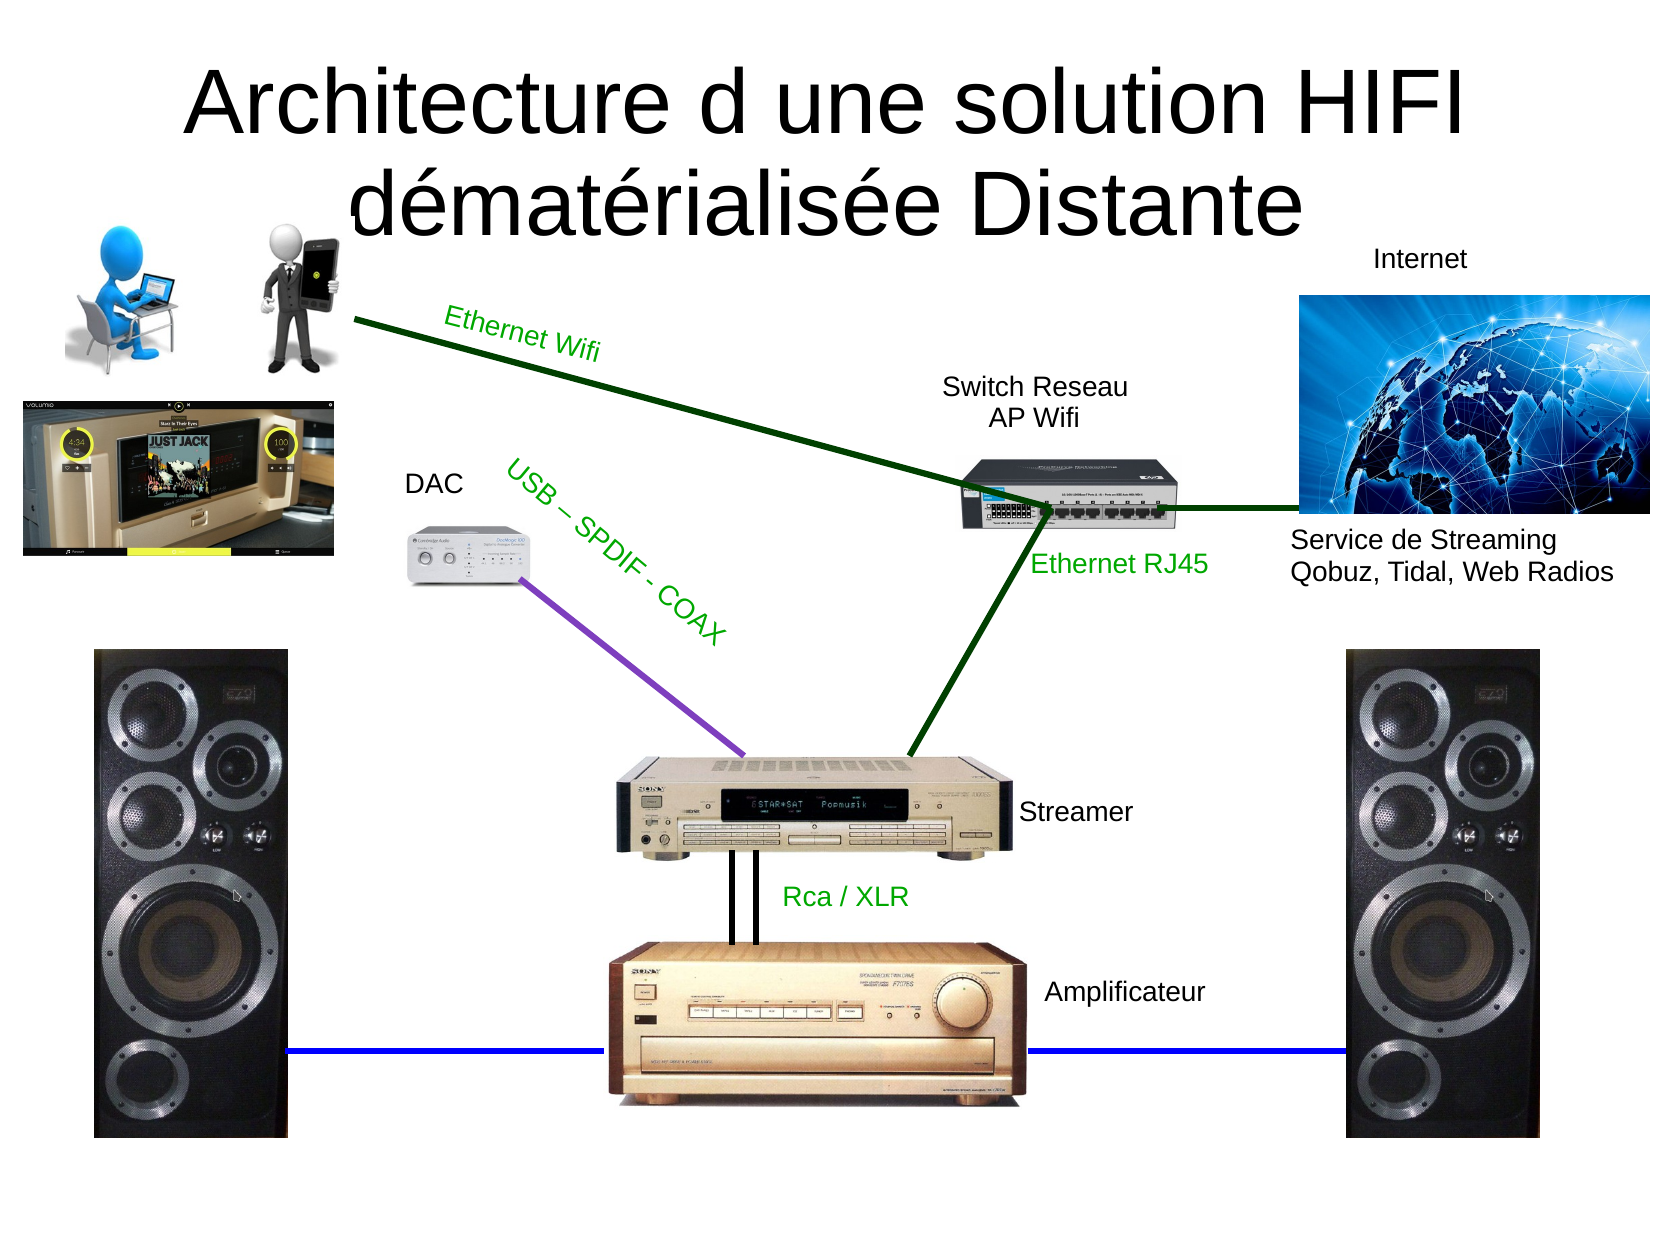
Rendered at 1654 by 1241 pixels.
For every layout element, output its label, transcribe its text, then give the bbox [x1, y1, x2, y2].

text_box Internet [1358, 236, 1630, 295]
text_box Service de Streaming Qobuz, Tidal, Web Radios [1275, 517, 1654, 638]
text_box Streamer [1003, 789, 1317, 845]
picture [23, 401, 334, 556]
picture [94, 649, 288, 1139]
text_box Amplificateur [1029, 968, 1343, 1024]
picture [1299, 295, 1650, 515]
picture [395, 520, 544, 591]
picture [955, 455, 1182, 532]
text_box Switch Reseau AP Wifi [927, 363, 1241, 455]
picture [65, 216, 355, 378]
picture [614, 750, 1016, 863]
picture [603, 935, 1030, 1110]
title Architecture d une solution HIFI dématérialisée Distante [82, 49, 1571, 257]
text_box Rca / XLR [767, 874, 1146, 930]
text_box USB – SPDIF - COAX [479, 436, 834, 768]
text_box Ethernet Wifi [423, 287, 803, 436]
text_box Ethernet RJ45 [1015, 540, 1275, 596]
picture [1346, 649, 1540, 1139]
picture [955, 486, 1045, 532]
text_box DAC [389, 460, 532, 516]
